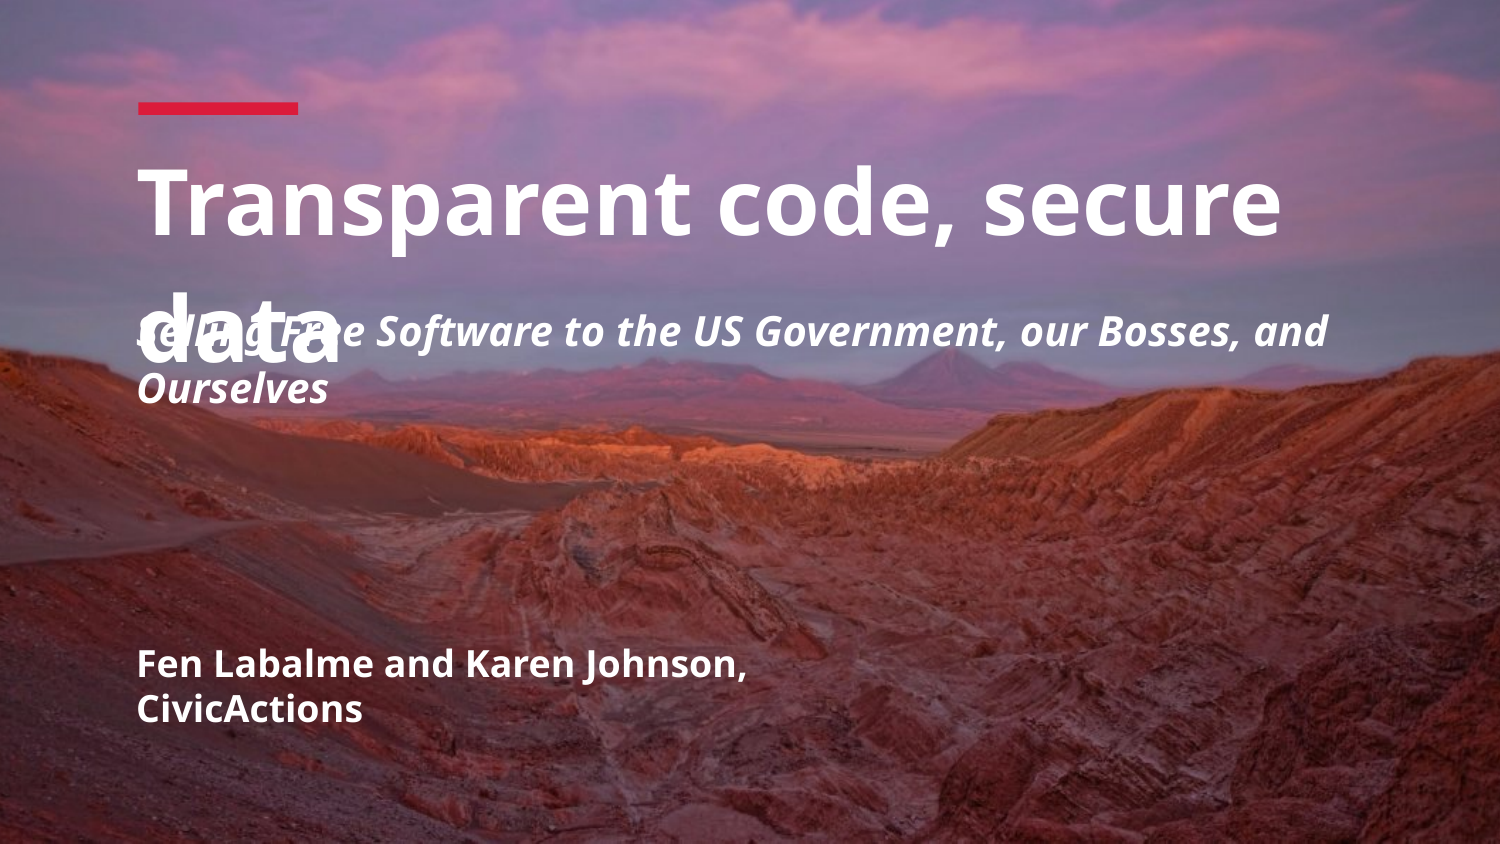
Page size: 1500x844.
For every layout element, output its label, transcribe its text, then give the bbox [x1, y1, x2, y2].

picture [0, 0, 1500, 844]
title Transparent code, secure data [121, 112, 1375, 356]
subtitle Selling Free Software to the US Government, our Bosses, and Ourselves [121, 356, 1390, 487]
text_box Fen Labalme and Karen Johnson, CivicActions [121, 624, 974, 750]
